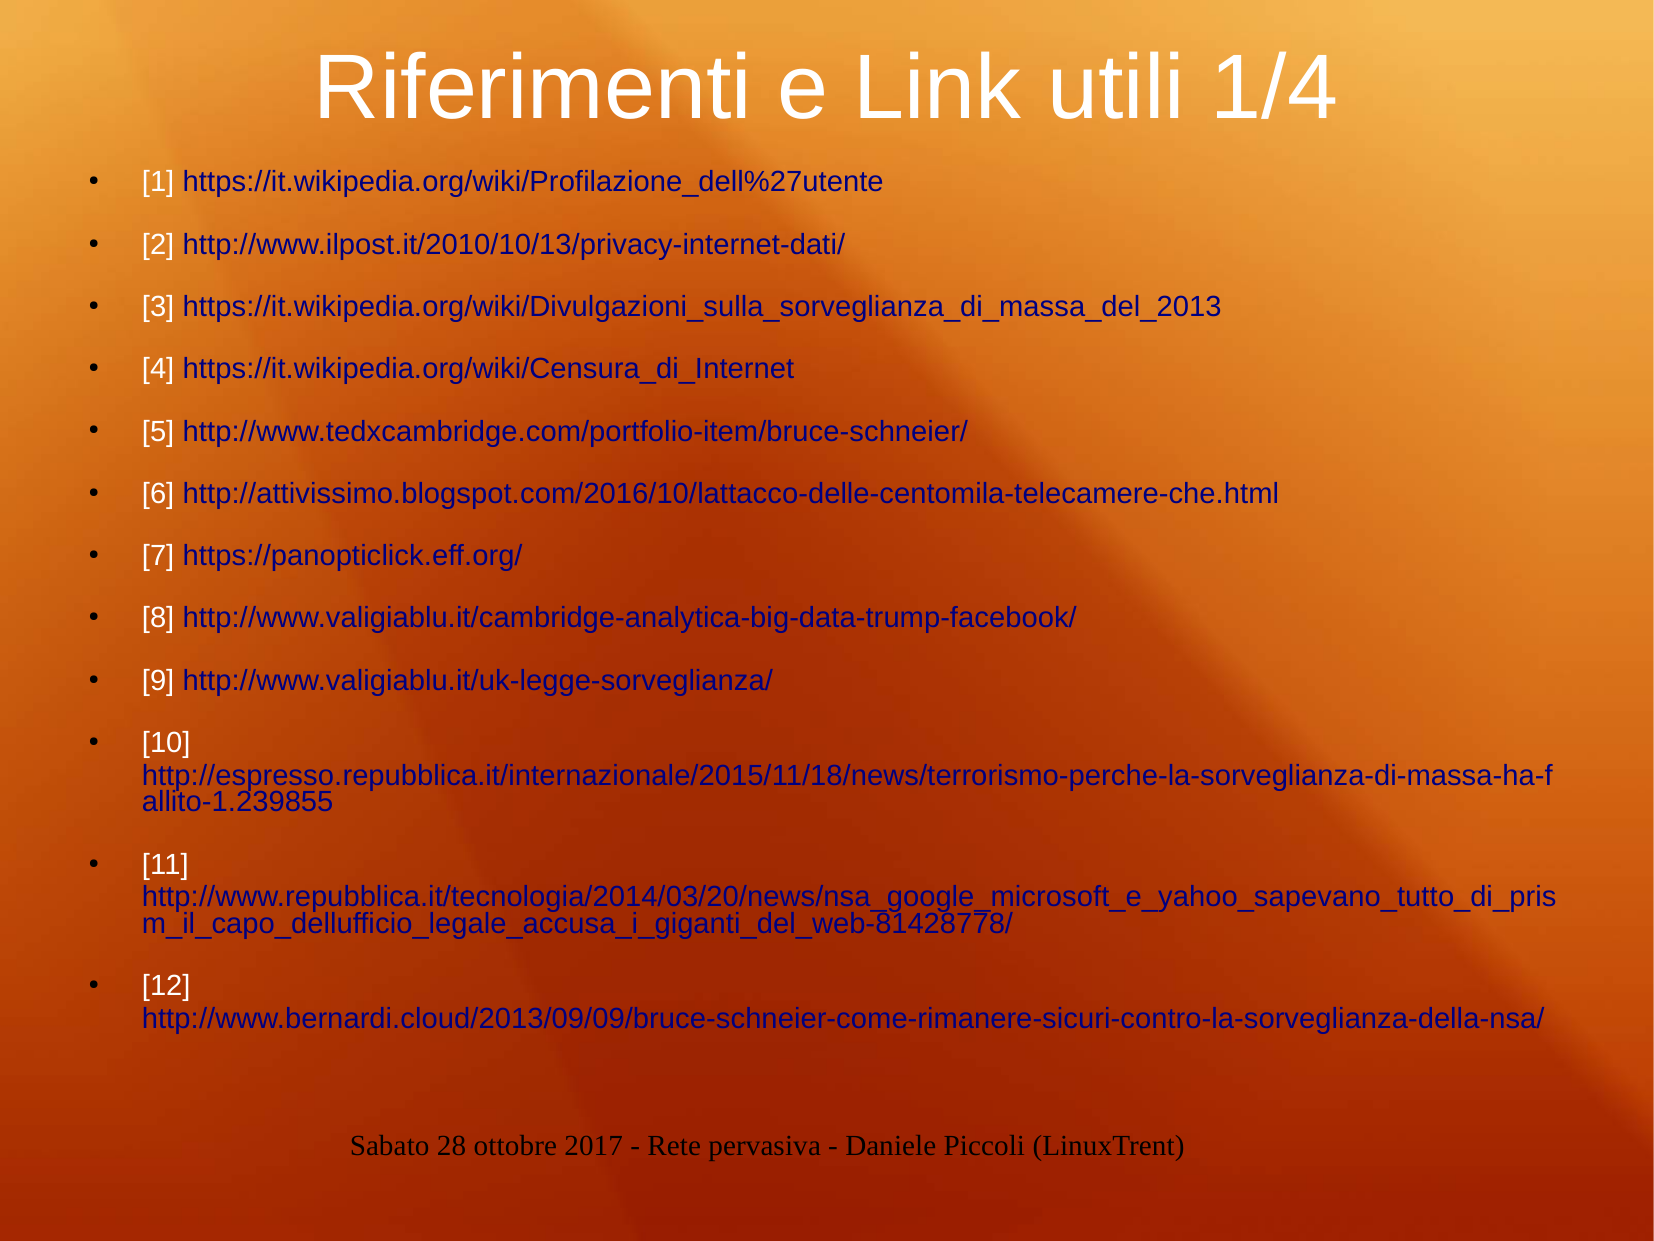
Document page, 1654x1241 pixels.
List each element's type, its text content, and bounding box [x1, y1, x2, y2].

picture [0, 0, 1654, 1241]
title Riferimenti e Link utili 1/4 [82, 35, 1571, 139]
list [1] https://it.wikipedia.org/wiki/Profilazione_dell%27utente [2] http://www.ilpost.it/2010/10/13/privacy-internet-dati/ [3] https://it.wikipedia.org/wiki/Divulgazioni_sulla_sorveglianza_di_massa_del_2013 [4] https://it.wikipedia.org/wiki/Censura_di_Internet [5] http://www.tedxcambridge.com/portfolio-item/bruce-schneier/ [6] http://attivissimo.blogspot.com/2016/10/lattacco-delle-centomila-telecamere-che.html [7] https://panopticlick.eff.org/ [8] http://www.valigiablu.it/cambridge-analytica-big-data-trump-facebook/ [9] http://www.valigiablu.it/uk-legge-sorveglianza/ [10] http://espresso.repubblica.it/internazionale/2015/11/18/news/terrorismo-perche-la-sorveglianza-di-massa-ha-fallito-1.239855 [11] http://www.repubblica.it/tecnologia/2014/03/20/news/nsa_google_microsoft_e_yahoo_sapevano_tutto_di_prism_il_capo_dellufficio_legale_accusa_i_giganti_del_web-81428778/ [12] http://www.bernardi.cloud/2013/09/09/bruce-schneier-come-rimanere-sicuri-contro-la-sorveglianza-della-nsa/ [70, 165, 1560, 1055]
